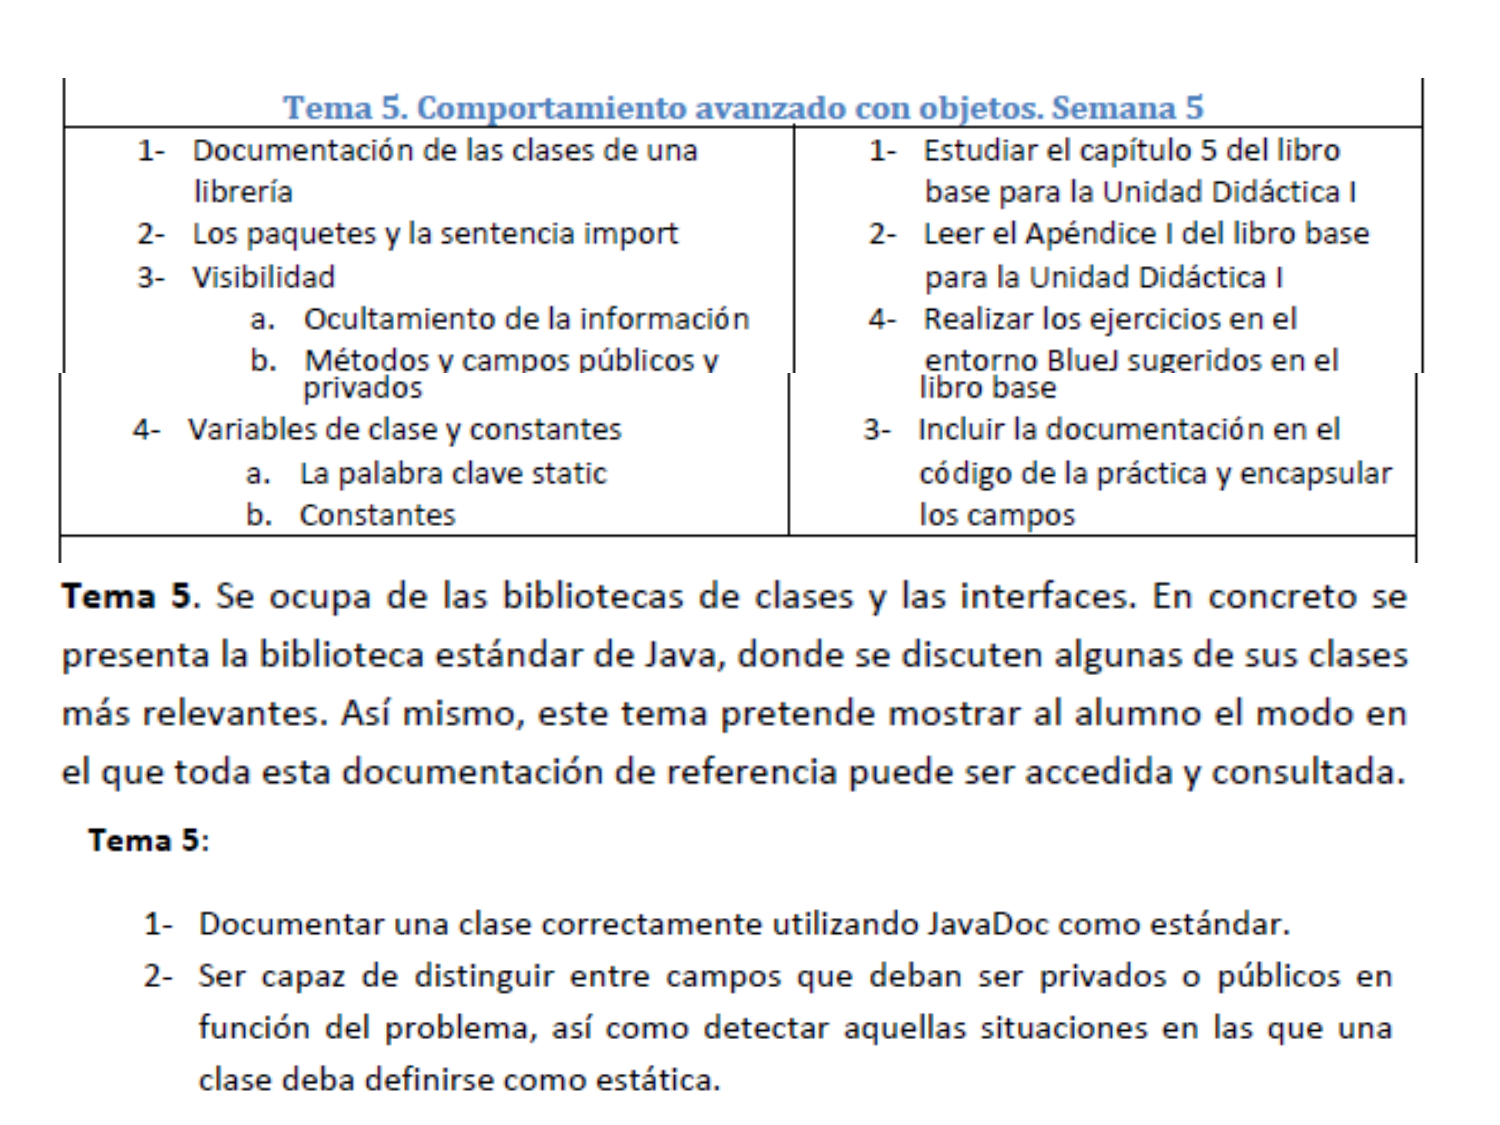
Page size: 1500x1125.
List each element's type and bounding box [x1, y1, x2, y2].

picture [41, 78, 1465, 1106]
